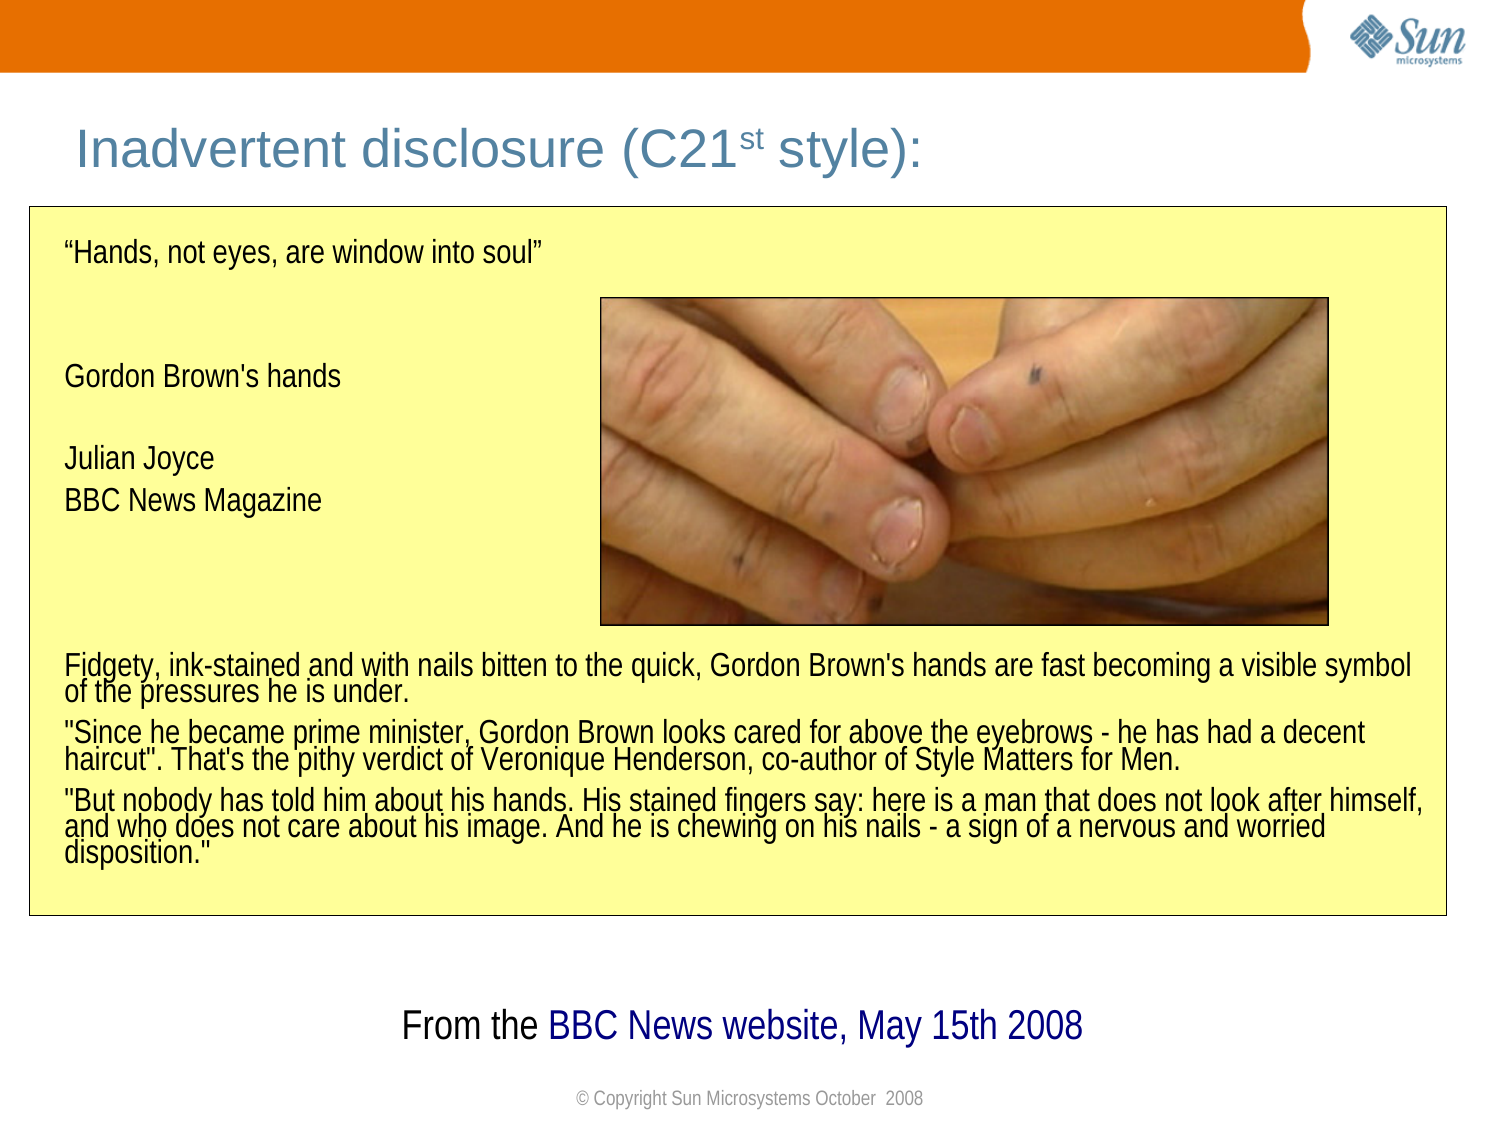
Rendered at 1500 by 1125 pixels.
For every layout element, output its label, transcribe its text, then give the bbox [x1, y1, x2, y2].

text_box From the BBC News website, May 15th 2008 [386, 1006, 1182, 1054]
picture [600, 297, 1329, 626]
picture [0, 0, 1500, 75]
text_box “Hands, not eyes, are window into soul” Gordon Brown's hands Julian Joyce BBC News Magazine Fidgety, ink-stained and with nails bitten to the quick, Gordon Brown's hands are fast becoming a visible symbol of the pressures he is under. "Since he became prime minister, Gordon Brown looks cared for above the eyebrows - he has had a decent haircut". That's the pithy verdict of Veronique Henderson, co-author of Style Matters for Men. "But nobody has told him about his hands. His stained fingers say: here is a man that does not look after himself, and who does not care about his image. And he is chewing on his nails - a sign of a nervous and worried disposition." [49, 235, 1459, 916]
title Inadvertent disclosure (C21st style): [75, 122, 1437, 235]
text_box [1437, 206, 1447, 235]
text_box [29, 206, 75, 916]
